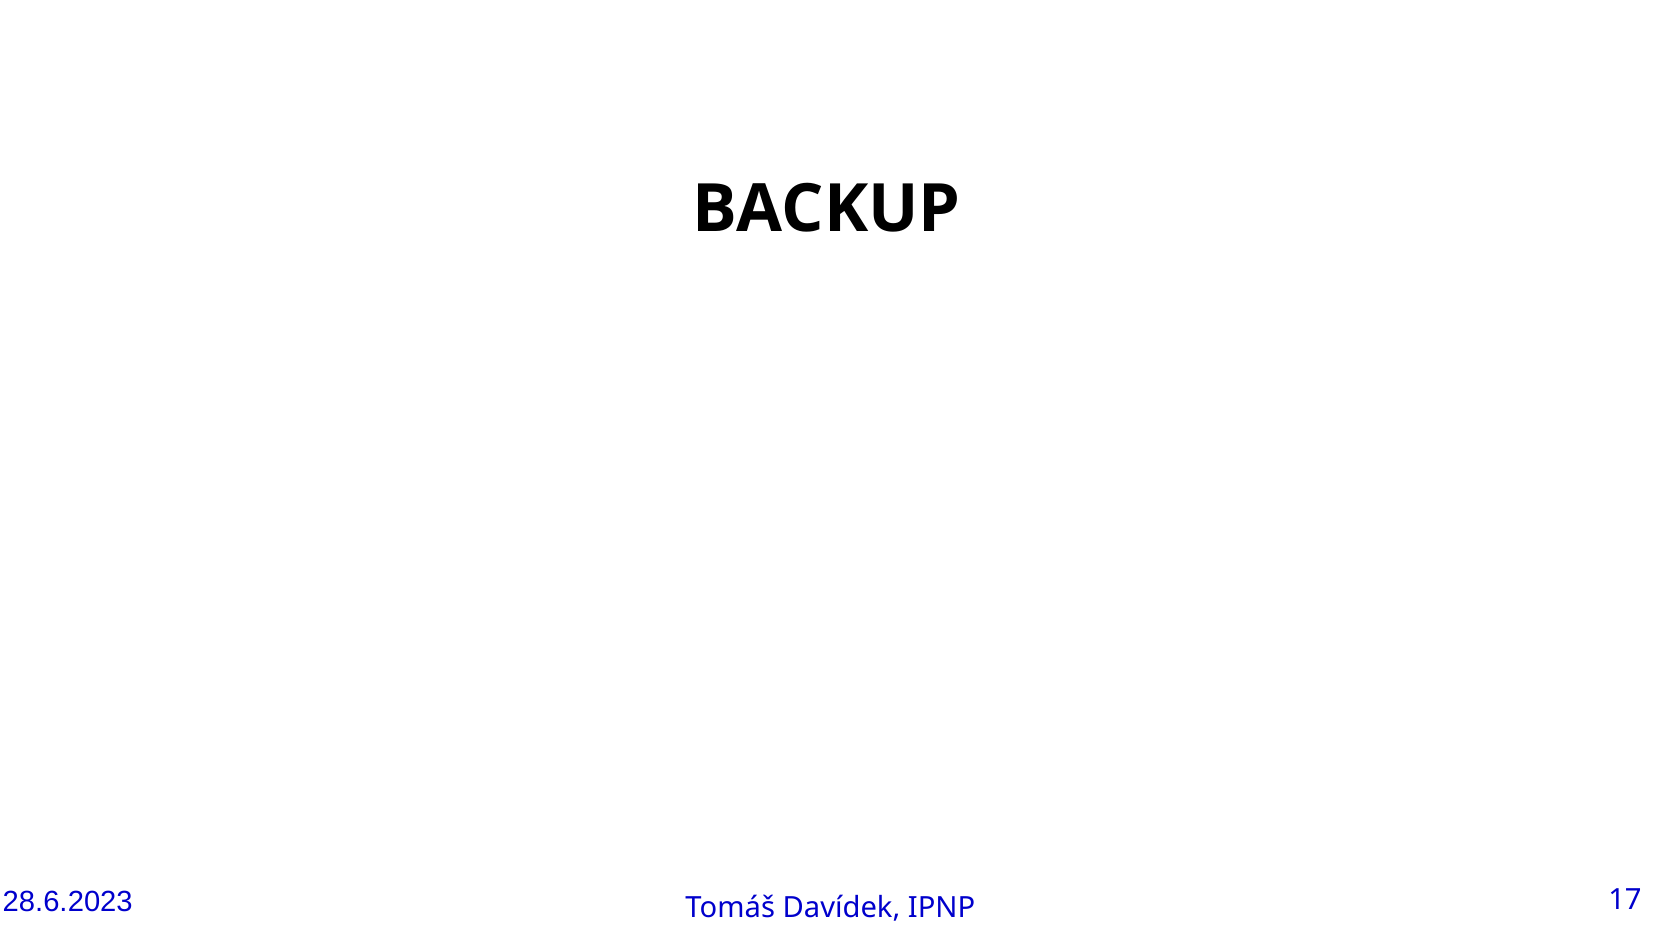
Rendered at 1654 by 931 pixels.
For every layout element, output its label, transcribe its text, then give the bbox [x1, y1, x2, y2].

subtitle BACKUP [82, 0, 1571, 411]
